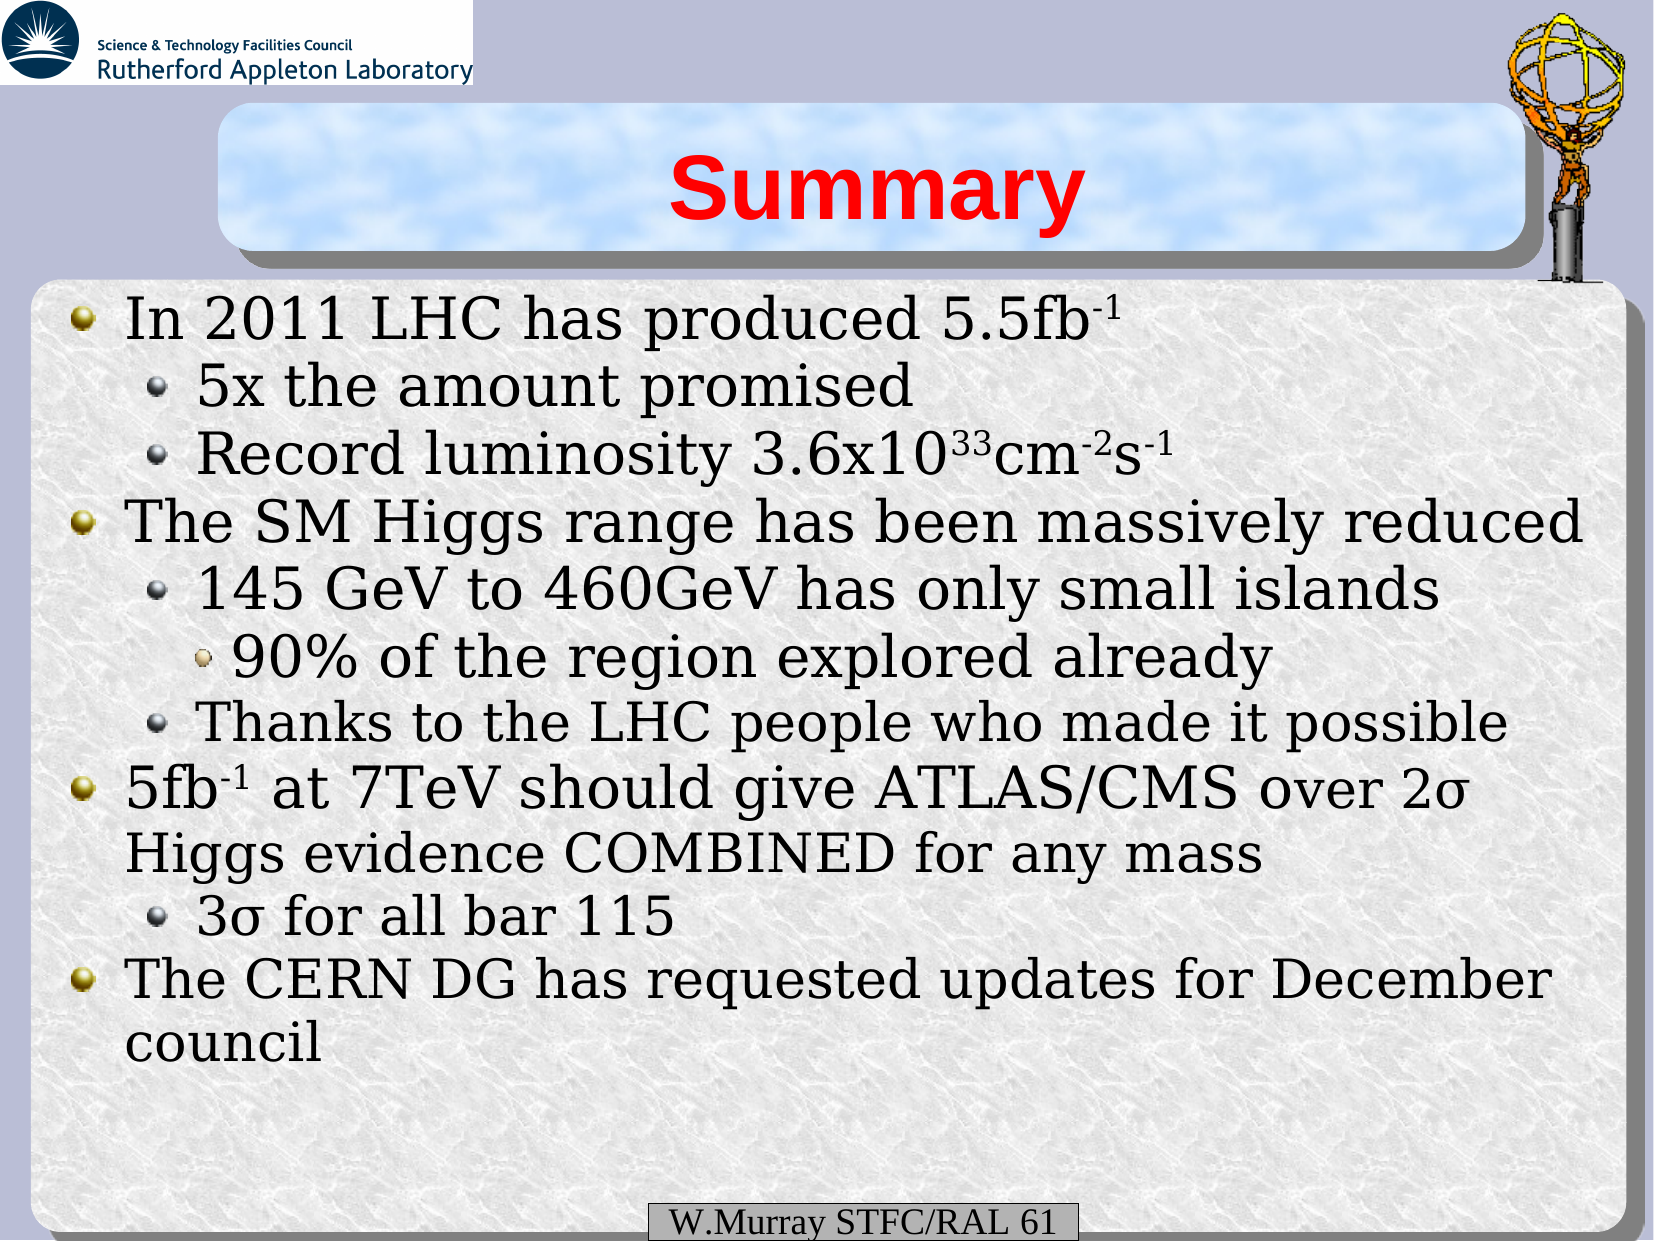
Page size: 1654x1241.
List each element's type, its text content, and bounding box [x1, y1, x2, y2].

title Summary [244, 112, 1512, 263]
picture [0, 0, 473, 85]
picture [30, 0, 1654, 1232]
list In 2011 LHC has produced 5.5fb-1 5x the amount promised Record luminosity 3.6x1033cm-2s-1 The SM Higgs range has been massively reduced 145 GeV to 460GeV has only small islands 90% of the region explored already Thanks to the LHC people who made it possible 5fb-1 at 7TeV should give ATLAS/CMS over 2σ Higgs evidence COMBINED for any mass 3σ for all bar 115 The CERN DG has requested updates for December council [53, 285, 1588, 1178]
